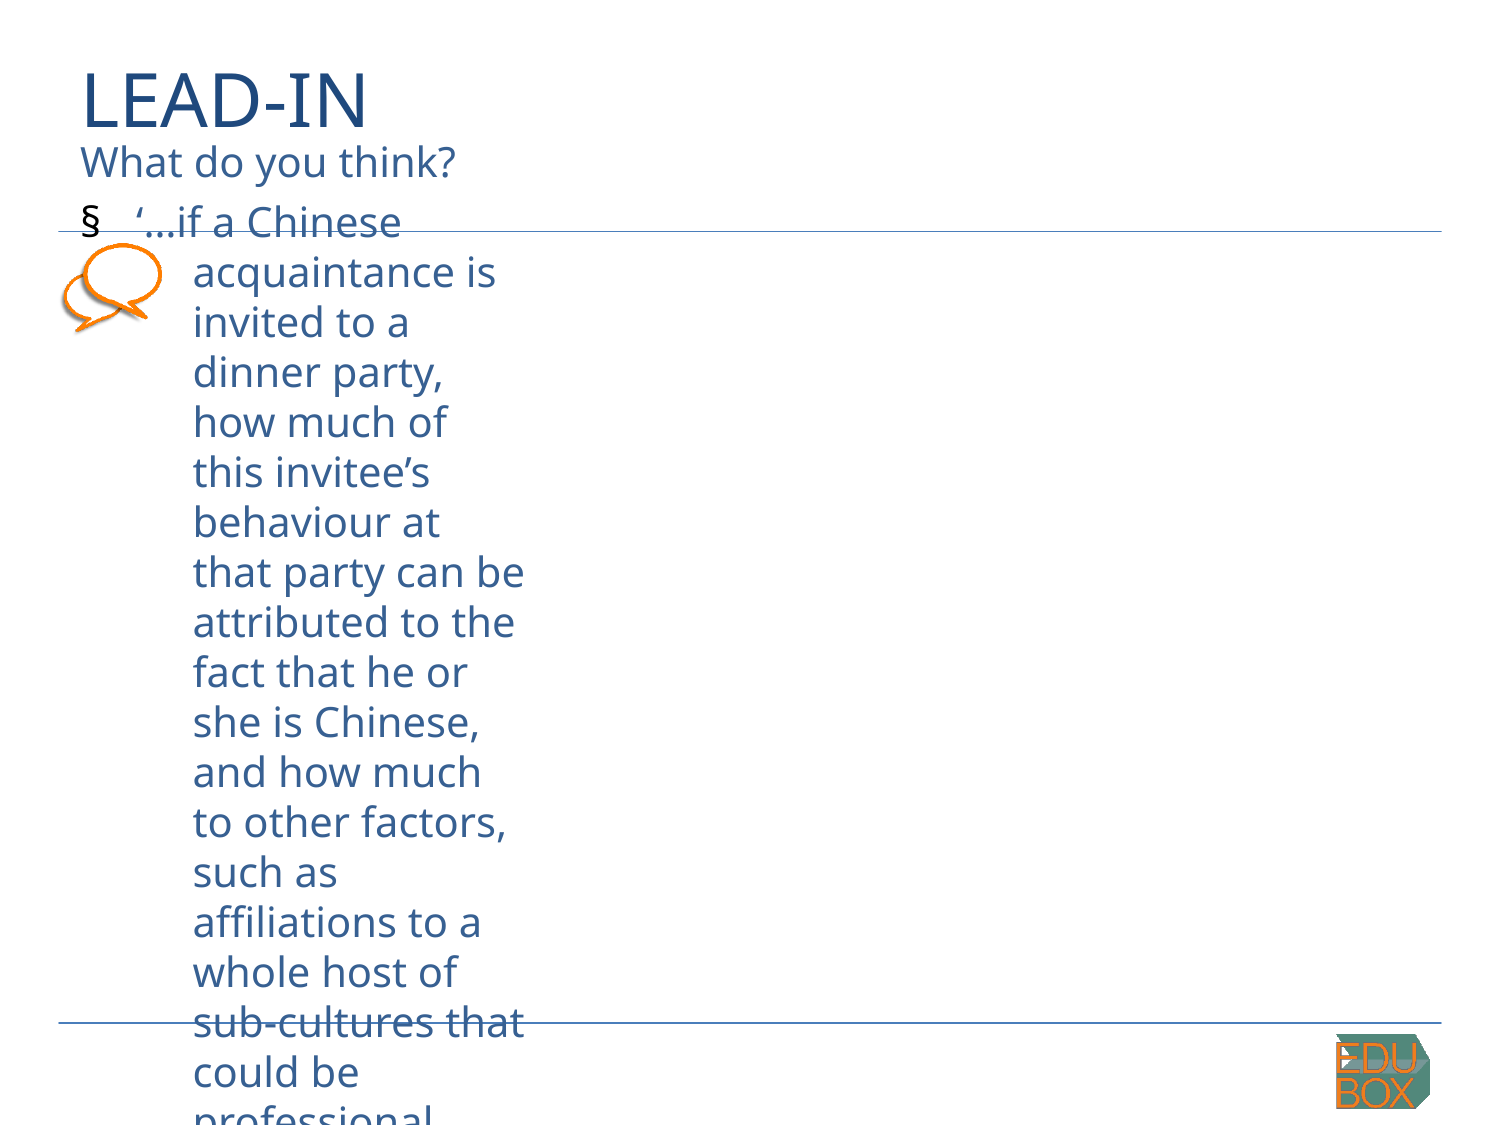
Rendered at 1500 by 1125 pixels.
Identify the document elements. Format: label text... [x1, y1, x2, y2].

title LEAD-IN [64, 42, 1040, 153]
list What do you think? ‘…if a Chinese acquaintance is invited to a dinner party, how much of this invitee’s behaviour at that party can be attributed to the fact that he or she is Chinese, and how much to other factors, such as affiliations to a whole host of sub-cultures that could be professional, regional, gender-specific, generational, interest-group related or even a culture that simply relates to family, friends or the individual themselves?’ (Witchalls 2012, p.12; used by permission) [183, 244, 1349, 434]
picture [58, 243, 162, 339]
picture [1328, 1028, 1437, 1114]
